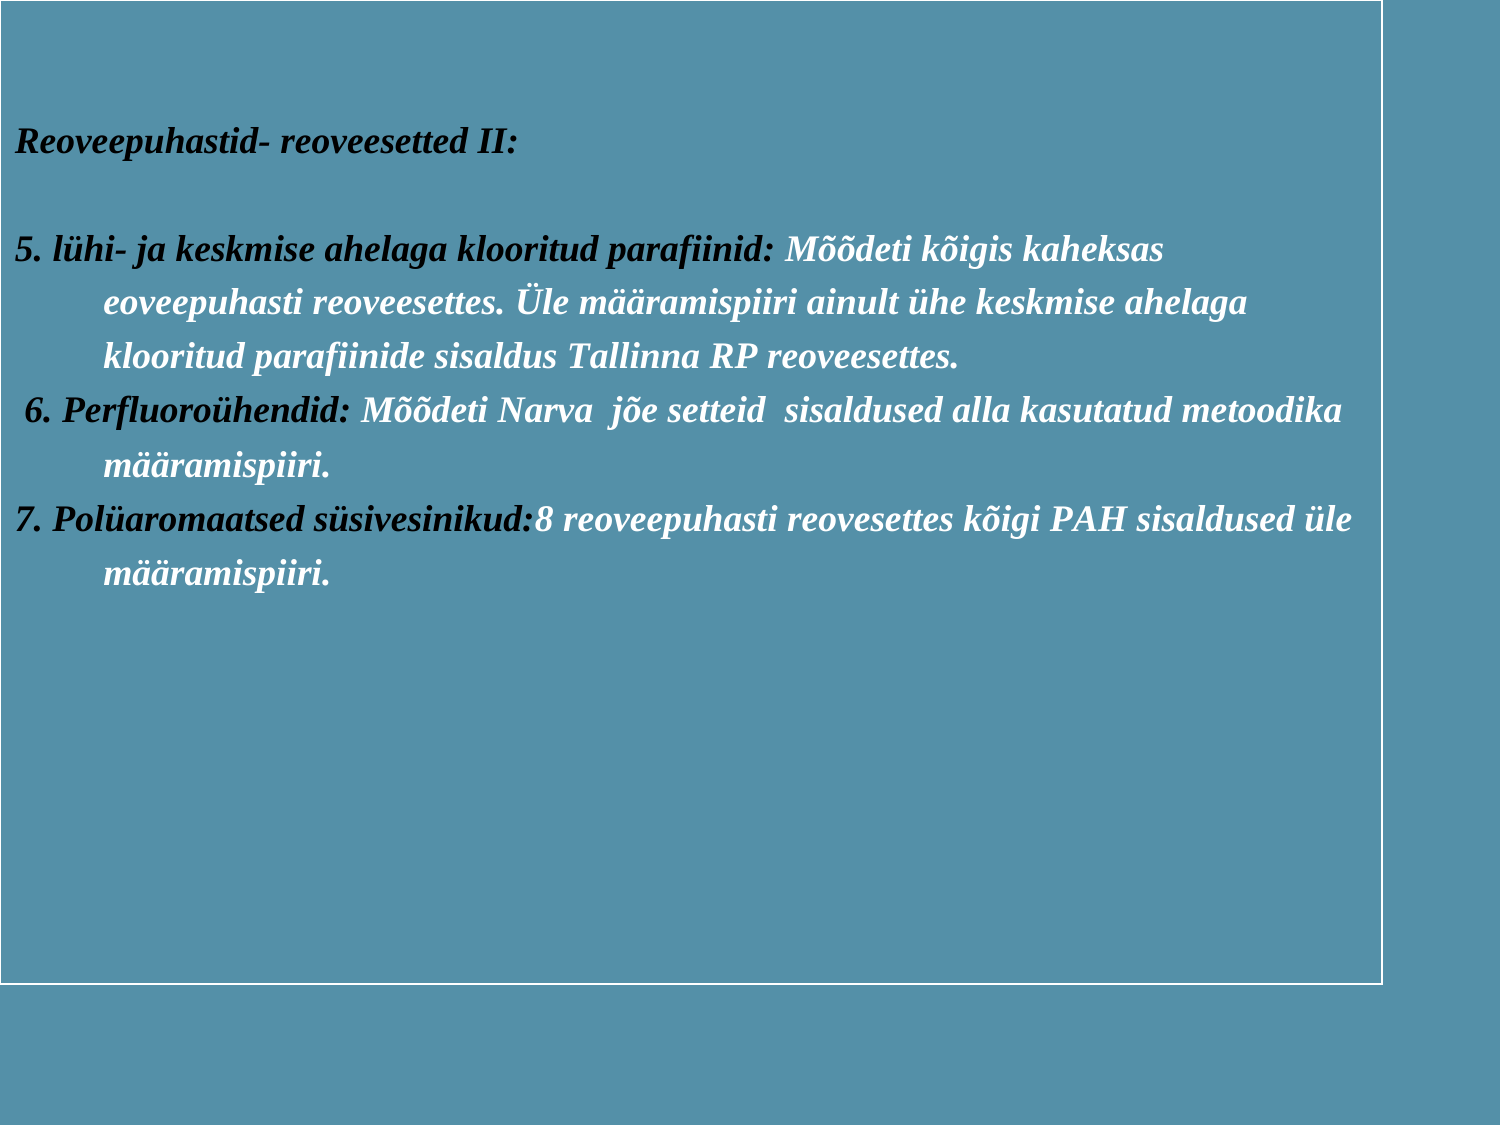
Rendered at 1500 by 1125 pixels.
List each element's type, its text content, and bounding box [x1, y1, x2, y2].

text_box Reoveepuhastid- reoveesetted II: 5. lühi- ja keskmise ahelaga klooritud parafiinid: Mõõdeti kõigis kaheksas eoveepuhasti reoveesettes. Üle määramispiiri ainult ühe keskmise ahelaga klooritud parafiinide sisaldus Tallinna RP reoveesettes. 6. Perfluoroühendid: Mõõdeti Narva jõe setteid sisaldused alla kasutatud metoodika määramispiiri. 7. Polüaromaatsed süsivesinikud:8 reoveepuhasti reovesettes kõigi PAH sisaldused üle määramispiiri. [0, 0, 1383, 985]
